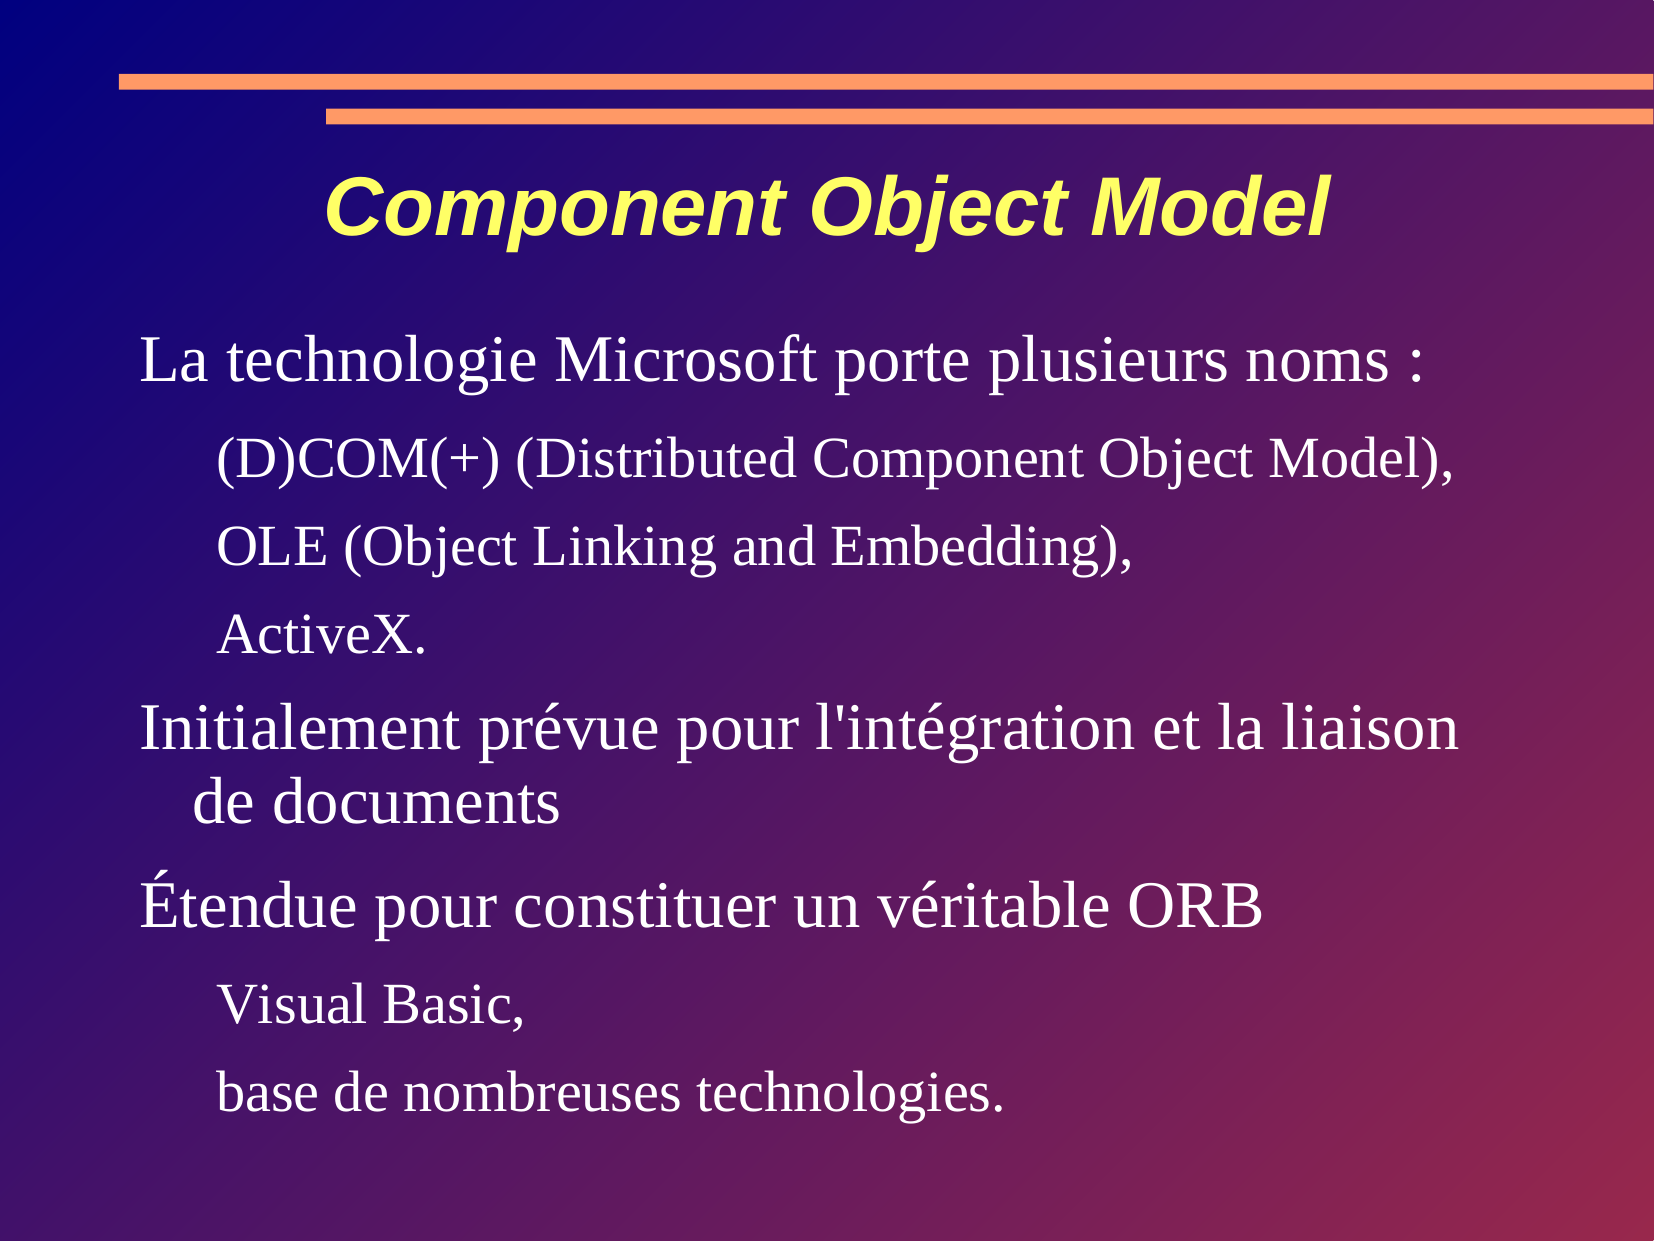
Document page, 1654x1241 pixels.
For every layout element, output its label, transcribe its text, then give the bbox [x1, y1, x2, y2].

list La technologie Microsoft porte plusieurs noms : (D)COM(+) (Distributed Component Object Model), OLE (Object Linking and Embedding), ActiveX. Initialement prévue pour l'intégration et la liaison de documents Étendue pour constituer un véritable ORB Visual Basic, base de nombreuses technologies. [121, 321, 1534, 1124]
title Component Object Model [121, 102, 1534, 311]
